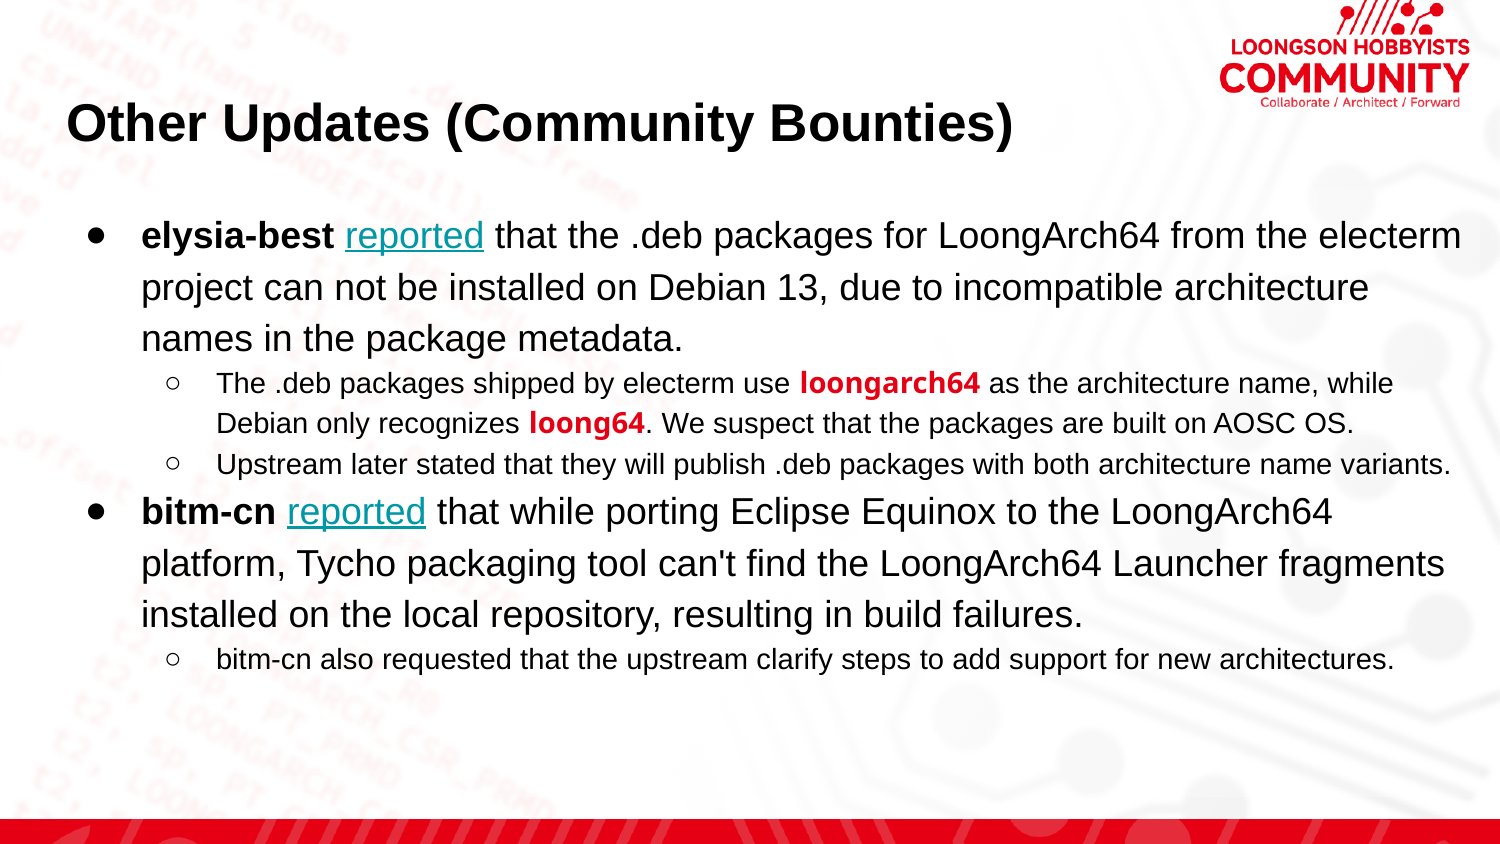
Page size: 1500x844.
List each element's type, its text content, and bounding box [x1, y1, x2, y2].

title Other Updates (Community Bounties) [51, 72, 1449, 167]
picture [0, 0, 1500, 844]
list elysia-best reported that the .deb packages for LoongArch64 from the electerm project can not be installed on Debian 13, due to incompatible architecture names in the package metadata. The .deb packages shipped by electerm use loongarch64 as the architecture name, while Debian only recognizes loong64. We suspect that the packages are built on AOSC OS. Upstream later stated that they will publish .deb packages with both architecture name variants. bitm-cn reported that while porting Eclipse Equinox to the LoongArch64 platform, Tycho packaging tool can't find the LoongArch64 Launcher fragments installed on the local repository, resulting in build failures. bitm-cn also requested that the upstream clarify steps to add support for new architectures. [51, 189, 1481, 797]
